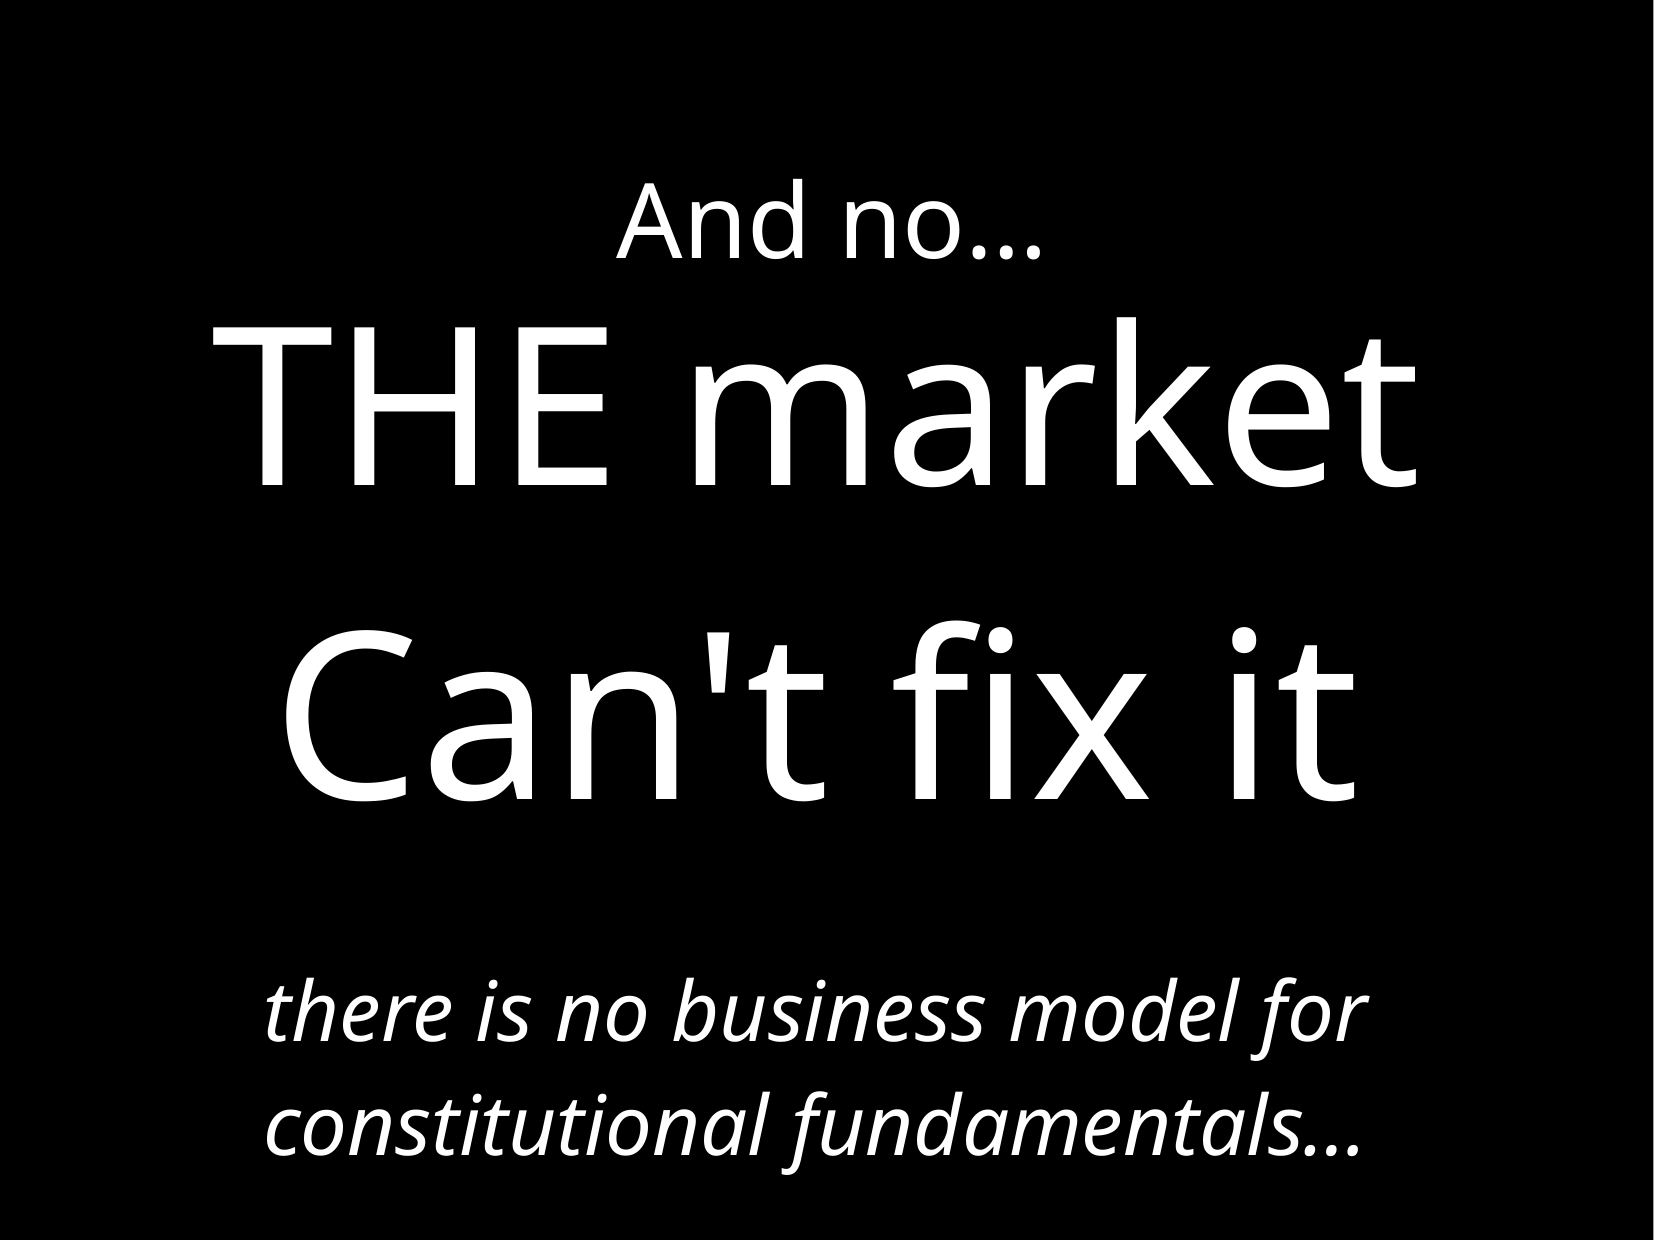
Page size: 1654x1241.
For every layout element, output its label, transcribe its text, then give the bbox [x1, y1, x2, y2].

subtitle THE market Can't fix it there is no business model for constitutional fundamentals… [88, 355, 1544, 1075]
title And no… [88, 114, 1577, 322]
